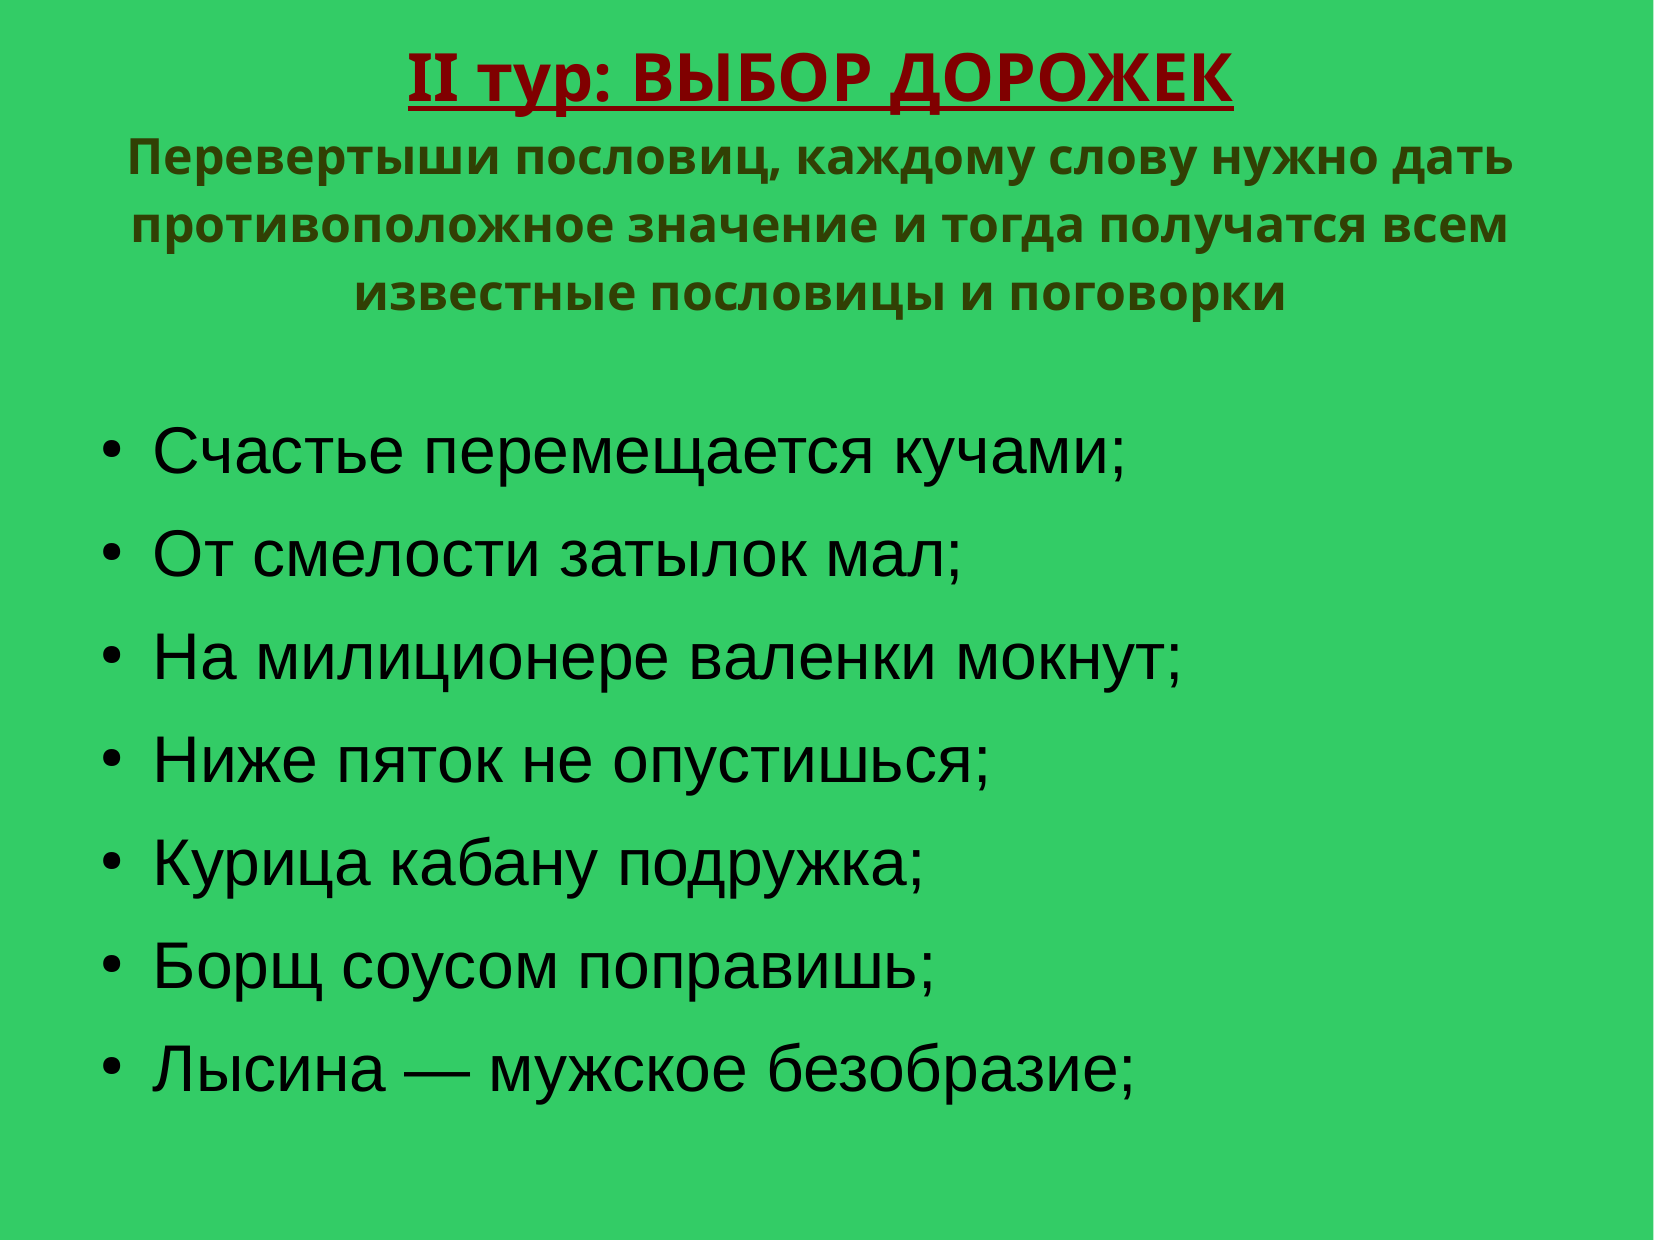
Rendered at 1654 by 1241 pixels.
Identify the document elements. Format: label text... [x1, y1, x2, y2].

title II тур: ВЫБОР ДОРОЖЕК Перевертыши пословиц, каждому слову нужно дать противоположное значение и тогда получатся всем известные пословицы и поговорки [76, 0, 1565, 384]
list Счастье перемещается кучами; От смелости затылок мал; На милиционере валенки мокнут; Ниже пяток не опустишься; Курица кабану подружка; Борщ соусом поправишь; Лысина — мужское безобразие; [82, 413, 1571, 1109]
